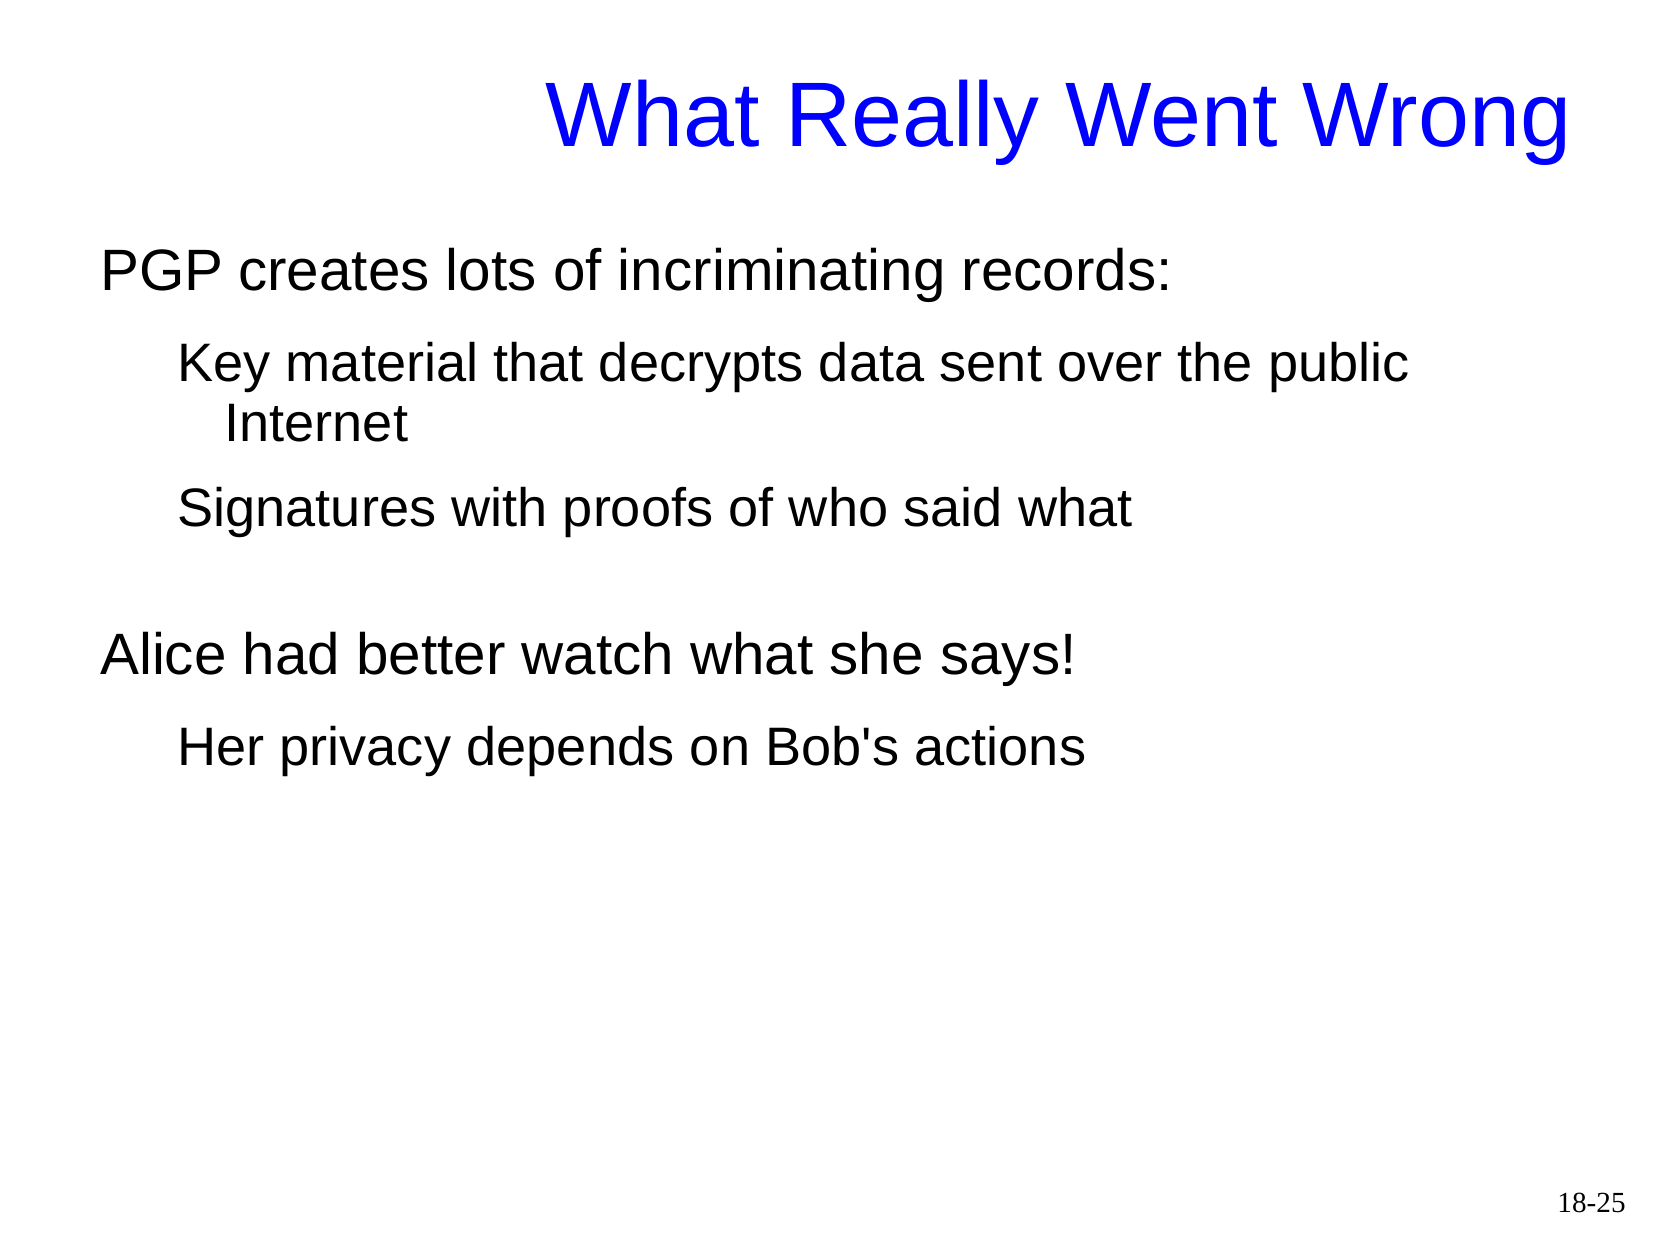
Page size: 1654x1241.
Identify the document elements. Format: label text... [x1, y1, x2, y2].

list PGP creates lots of incriminating records: Key material that decrypts data sent over the public Internet Signatures with proofs of who said what Alice had better watch what she says! Her privacy depends on Bob's actions [82, 237, 1571, 1171]
title What Really Went Wrong [84, 11, 1573, 219]
